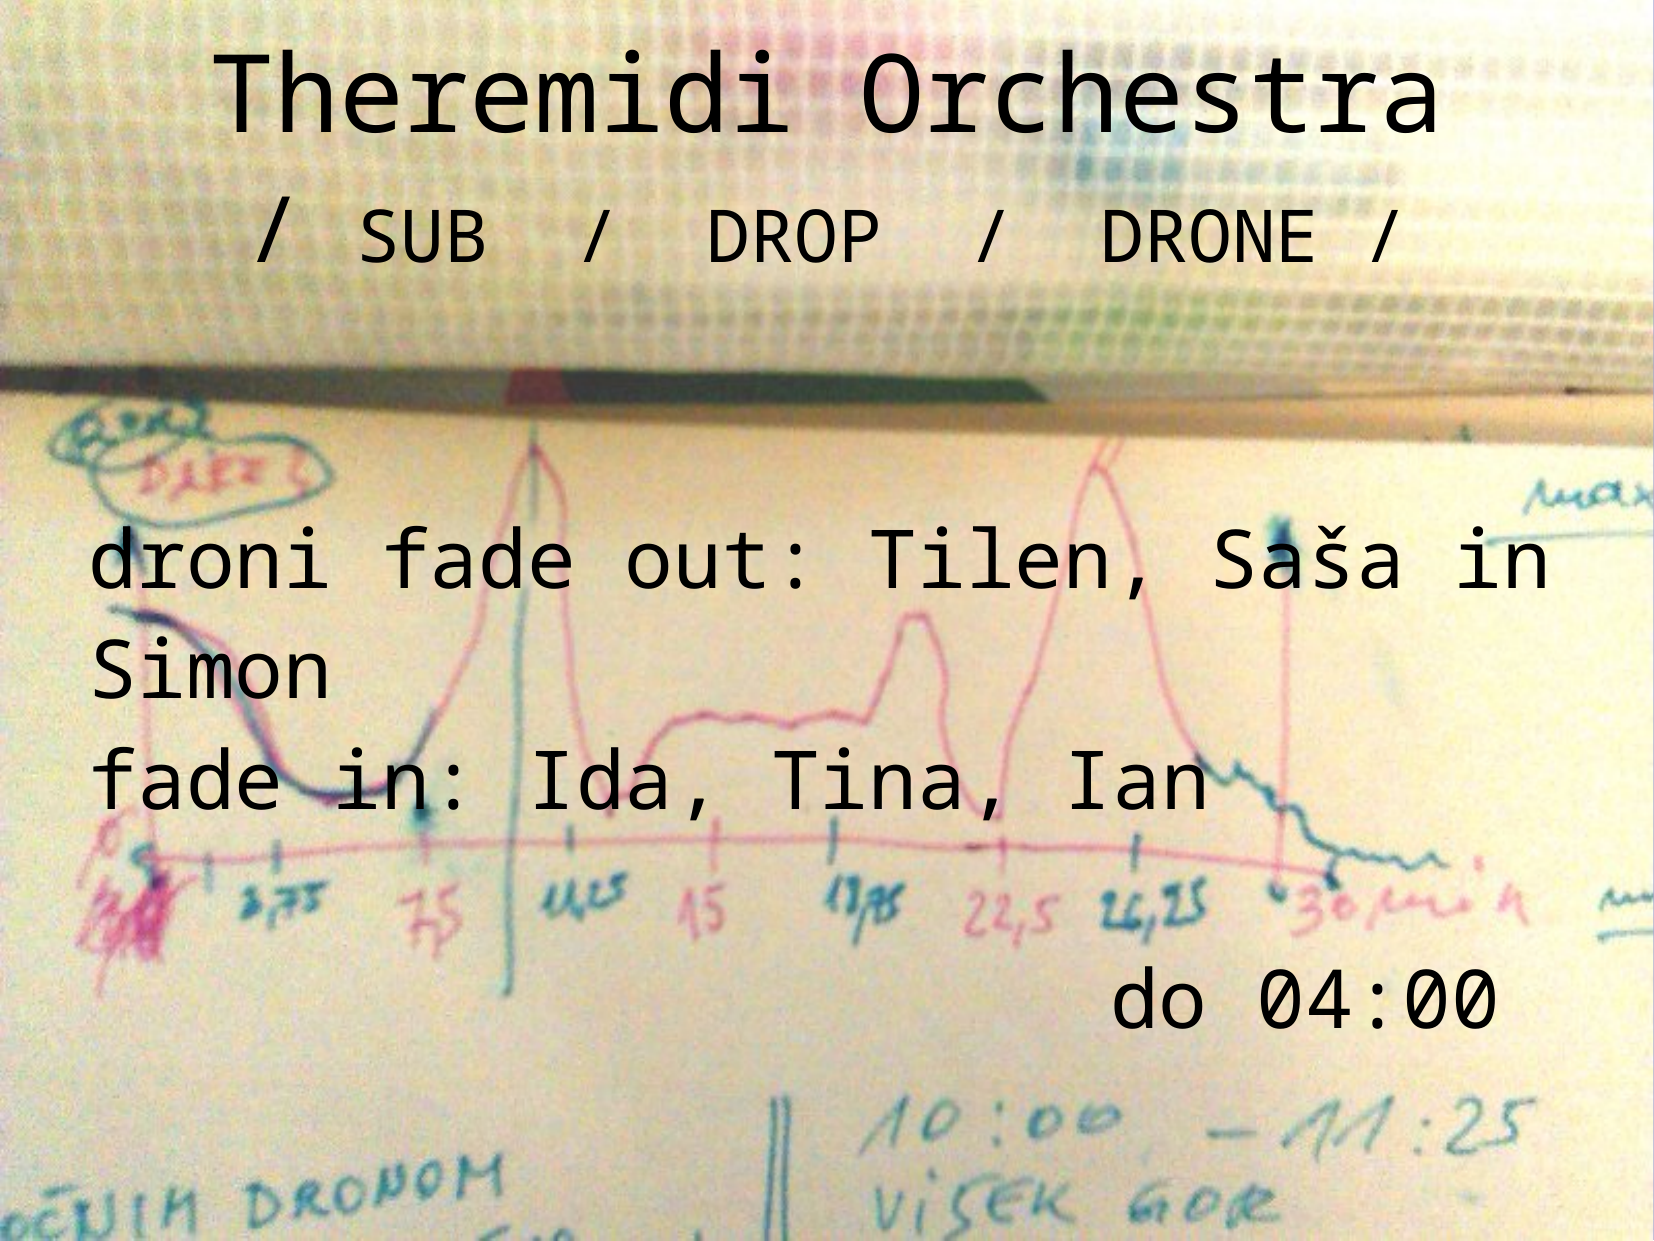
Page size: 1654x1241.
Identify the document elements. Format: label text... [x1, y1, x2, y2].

text_box do 04:00 [1110, 900, 1620, 1096]
title Theremidi Orchestra / SUB / DROP / DRONE / [82, 46, 1571, 260]
text_box droni fade out: Tilen, Saša in Simon fade in: Ida, Tina, Ian [88, 272, 1566, 1063]
picture [0, 0, 1654, 1241]
